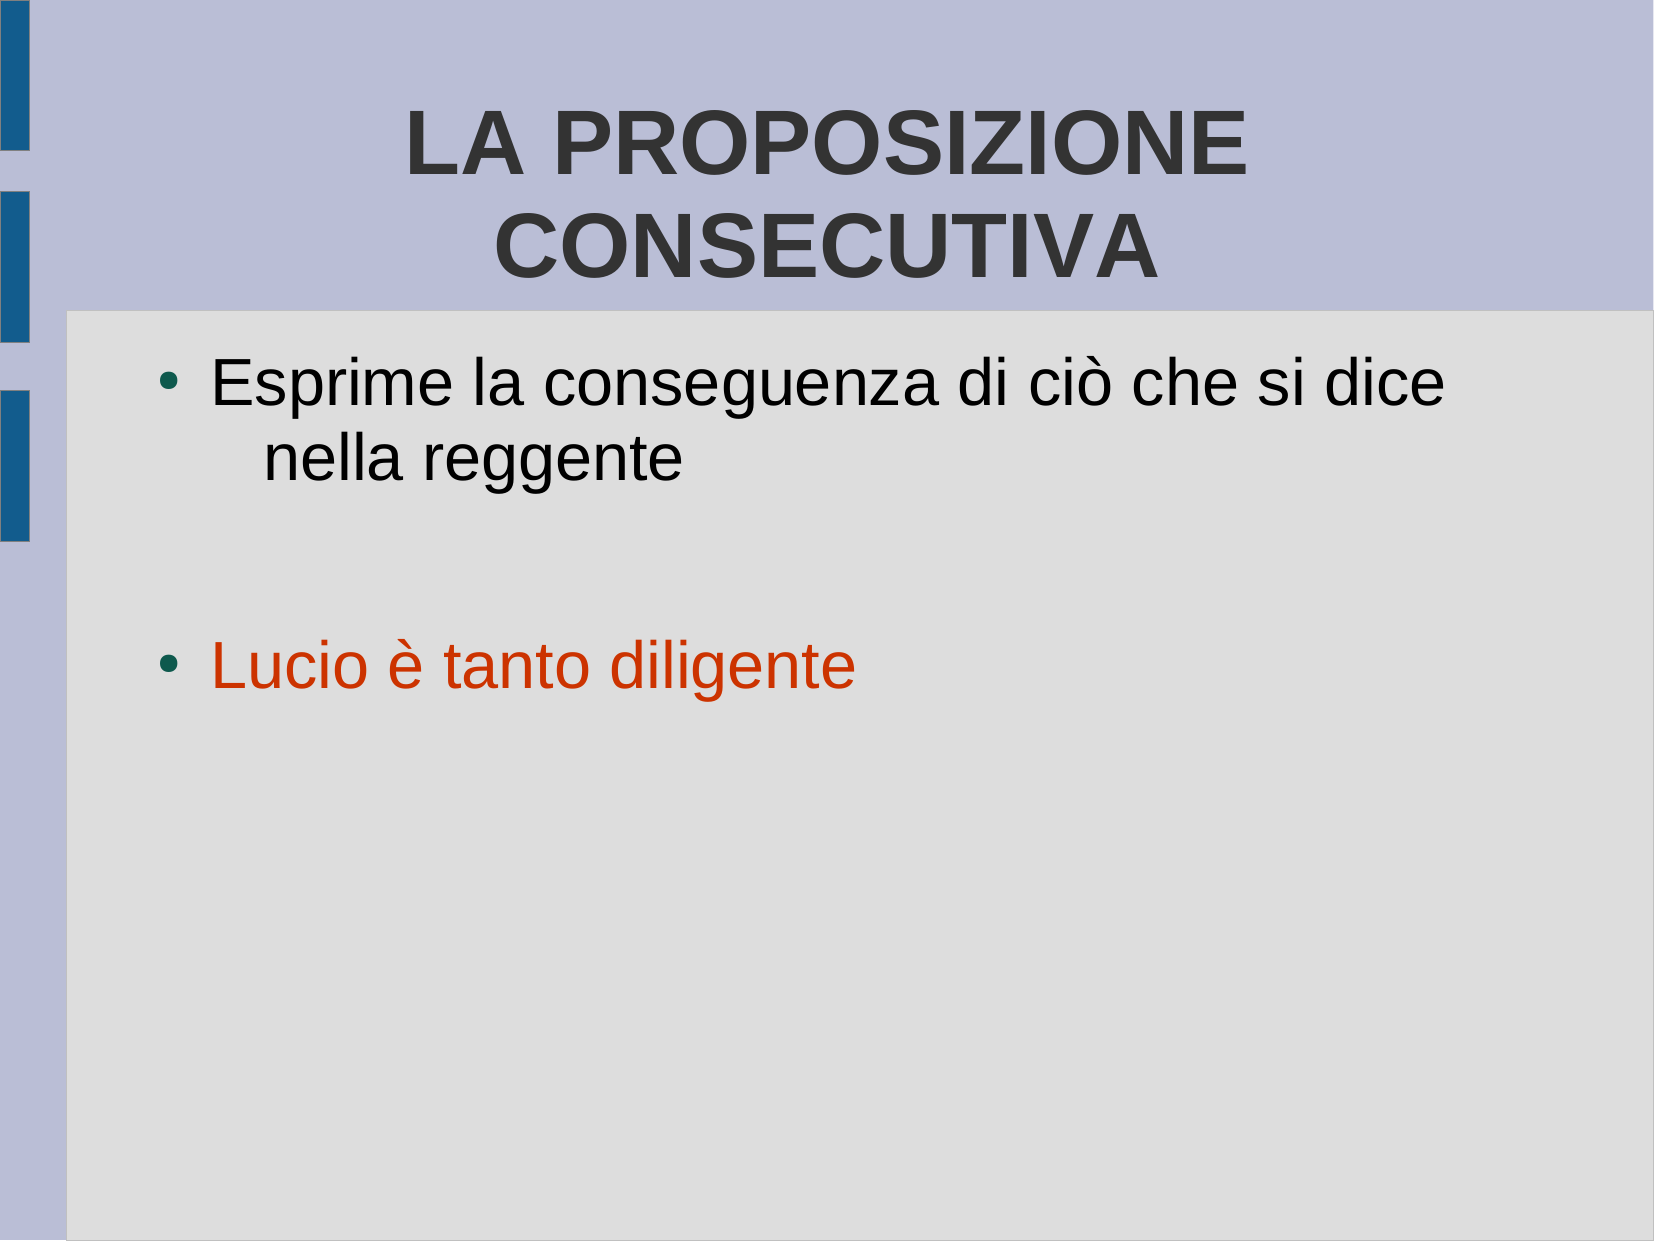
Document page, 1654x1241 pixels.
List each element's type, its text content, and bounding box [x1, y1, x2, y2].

list Esprime la conseguenza di ciò che si dice nella reggente Lucio è tanto diligente [121, 344, 1534, 1127]
title LA PROPOSIZIONE CONSECUTIVA [121, 91, 1534, 299]
